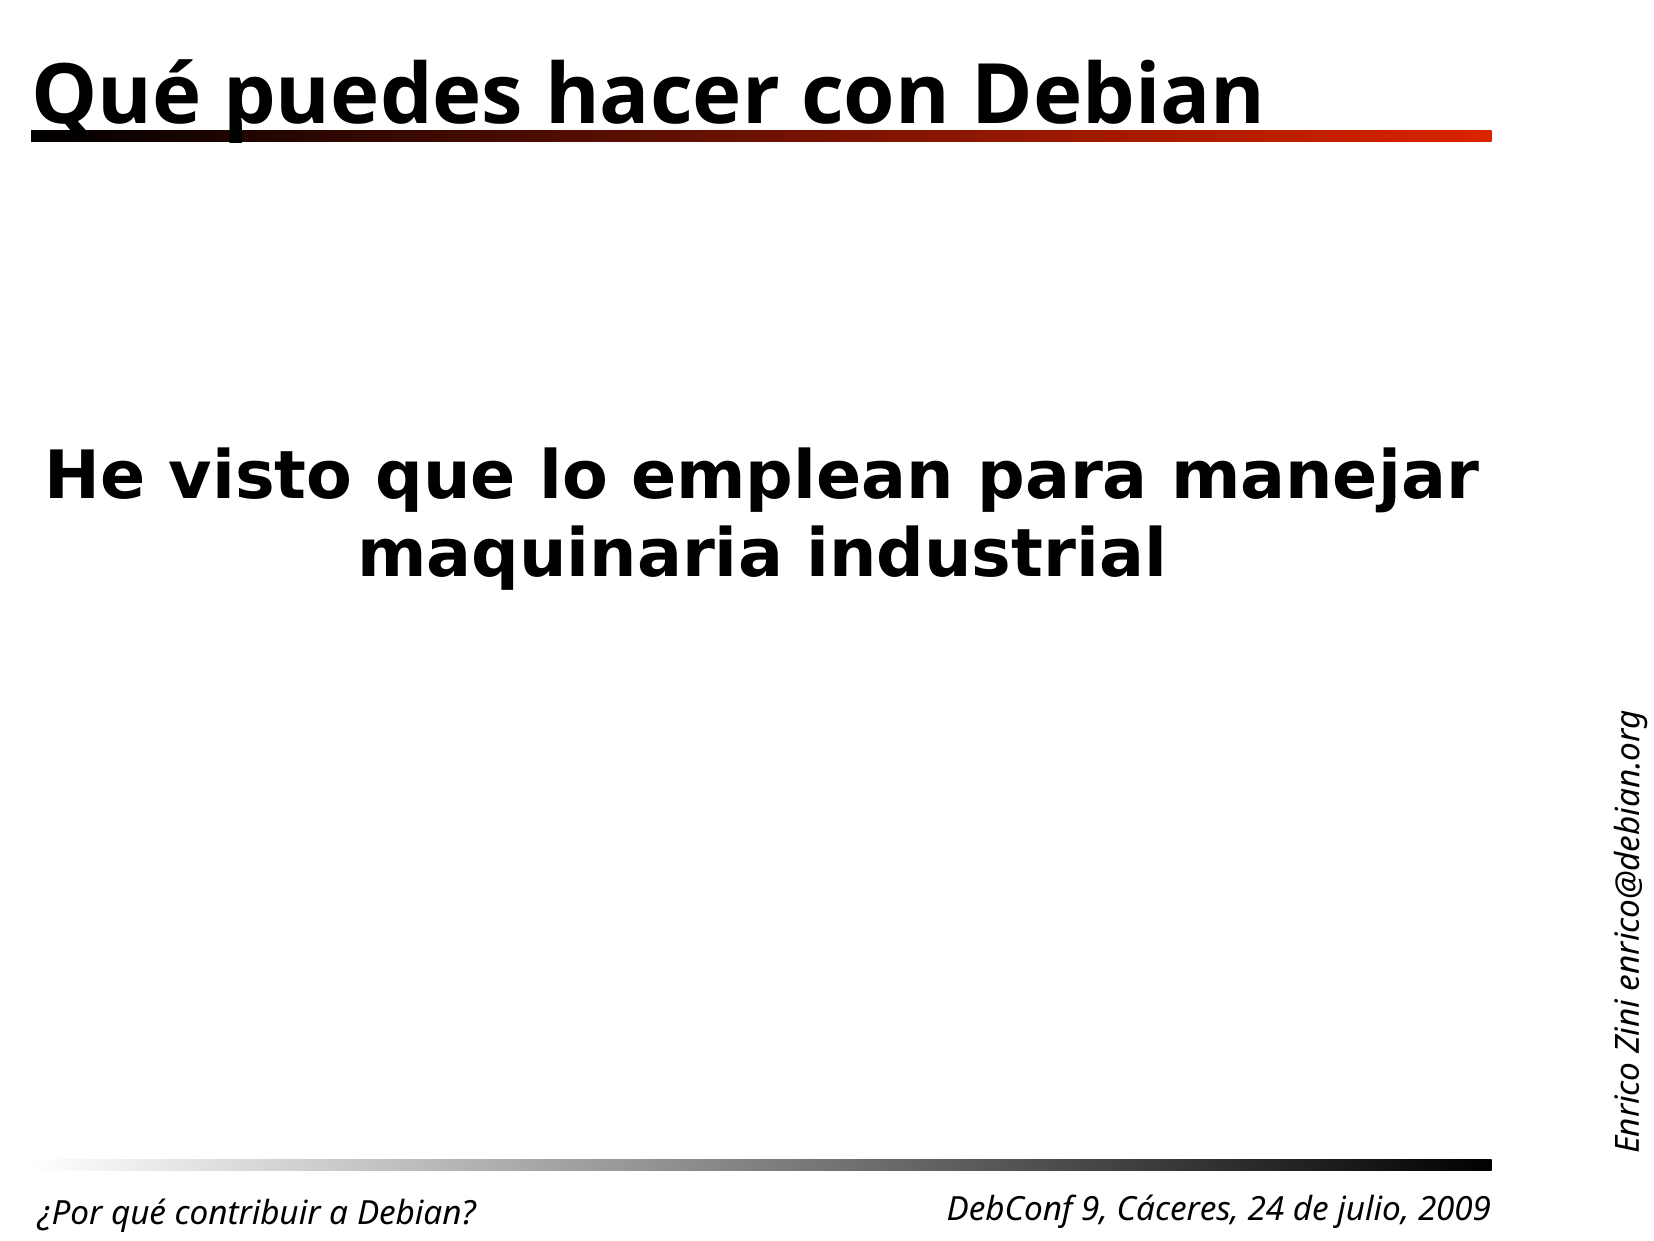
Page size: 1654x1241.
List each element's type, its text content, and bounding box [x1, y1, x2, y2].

text_box He visto que lo emplean para manejar maquinaria industrial [30, 436, 1495, 593]
text_box Qué puedes hacer con Debian [31, 34, 1438, 168]
